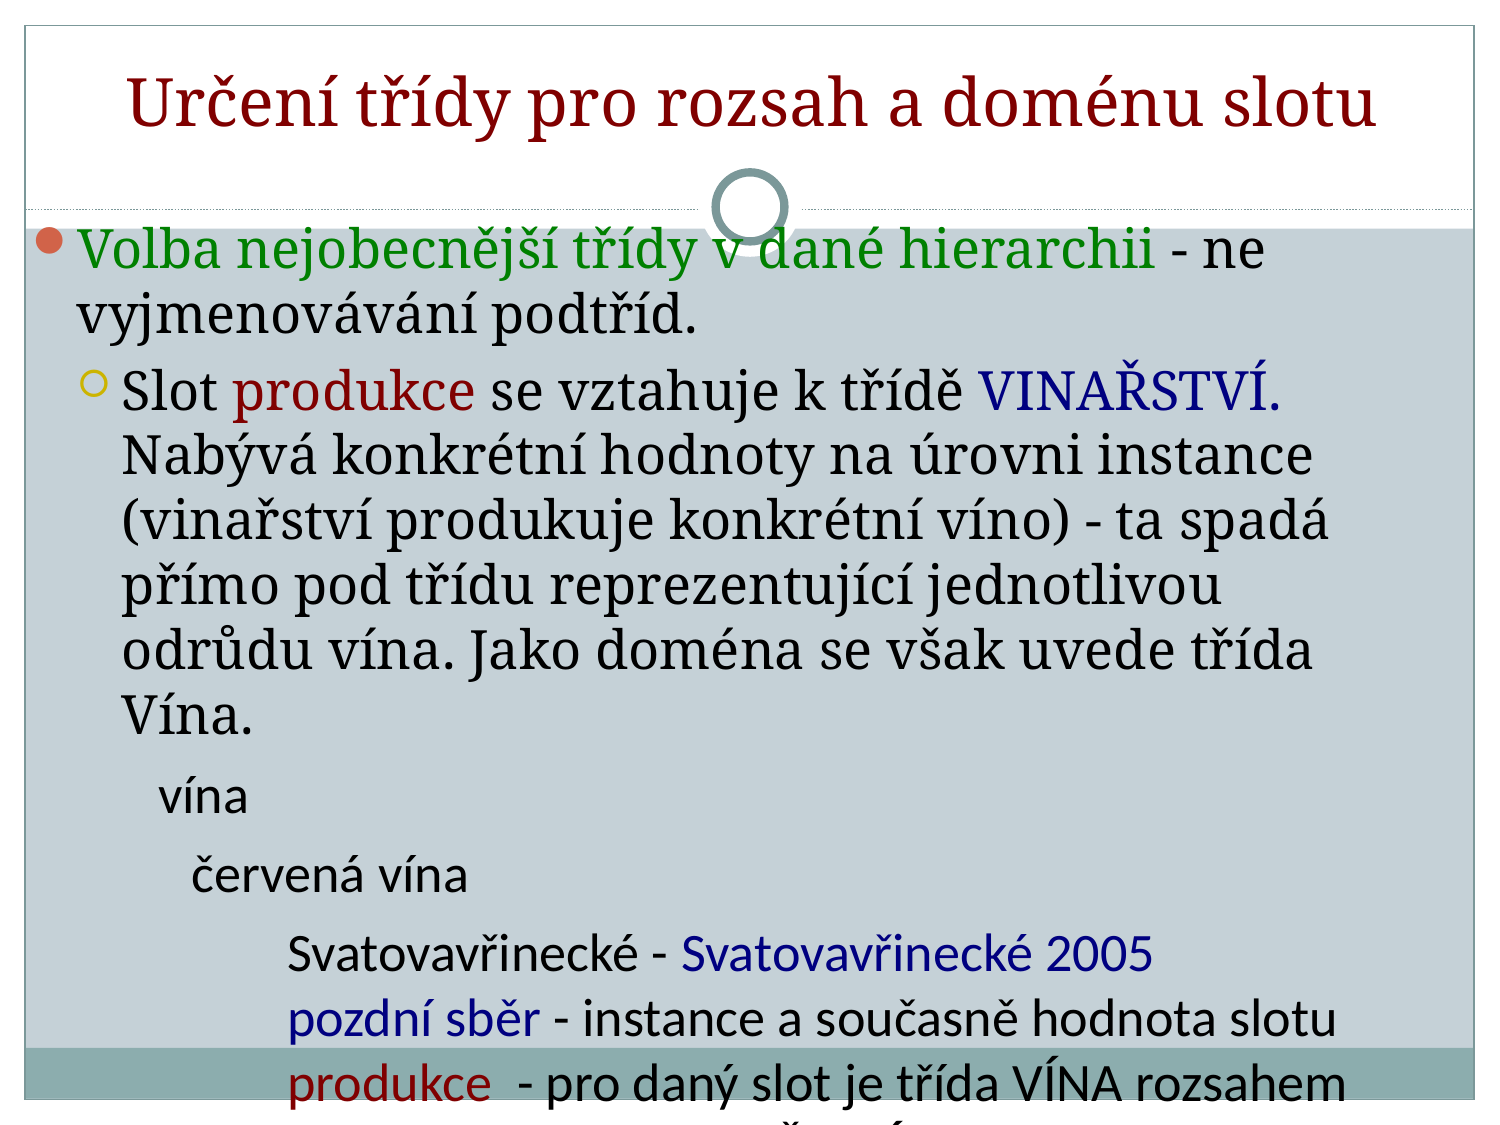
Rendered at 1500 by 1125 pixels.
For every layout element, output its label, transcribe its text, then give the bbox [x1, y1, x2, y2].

title Určení třídy pro rozsah a doménu slotu [49, 29, 1450, 170]
list Volba nejobecnější třídy v dané hierarchii - ne vyjmenovávání podtříd. Slot produkce se vztahuje k třídě VINAŘSTVÍ. Nabývá konkrétní hodnoty na úrovni instance (vinařství produkuje konkrétní víno) - ta spadá přímo pod třídu reprezentující jednotlivou odrůdu vína. Jako doména se však uvede třída Vína. vína červená vína Svatovavřinecké - Svatovavřinecké 2005 pozdní sběr - instance a současně hodnota slotu produkce - pro daný slot je třída VÍNA rozsahem a doménou třída VINAŘSTVÍ. [17, 206, 1418, 1125]
